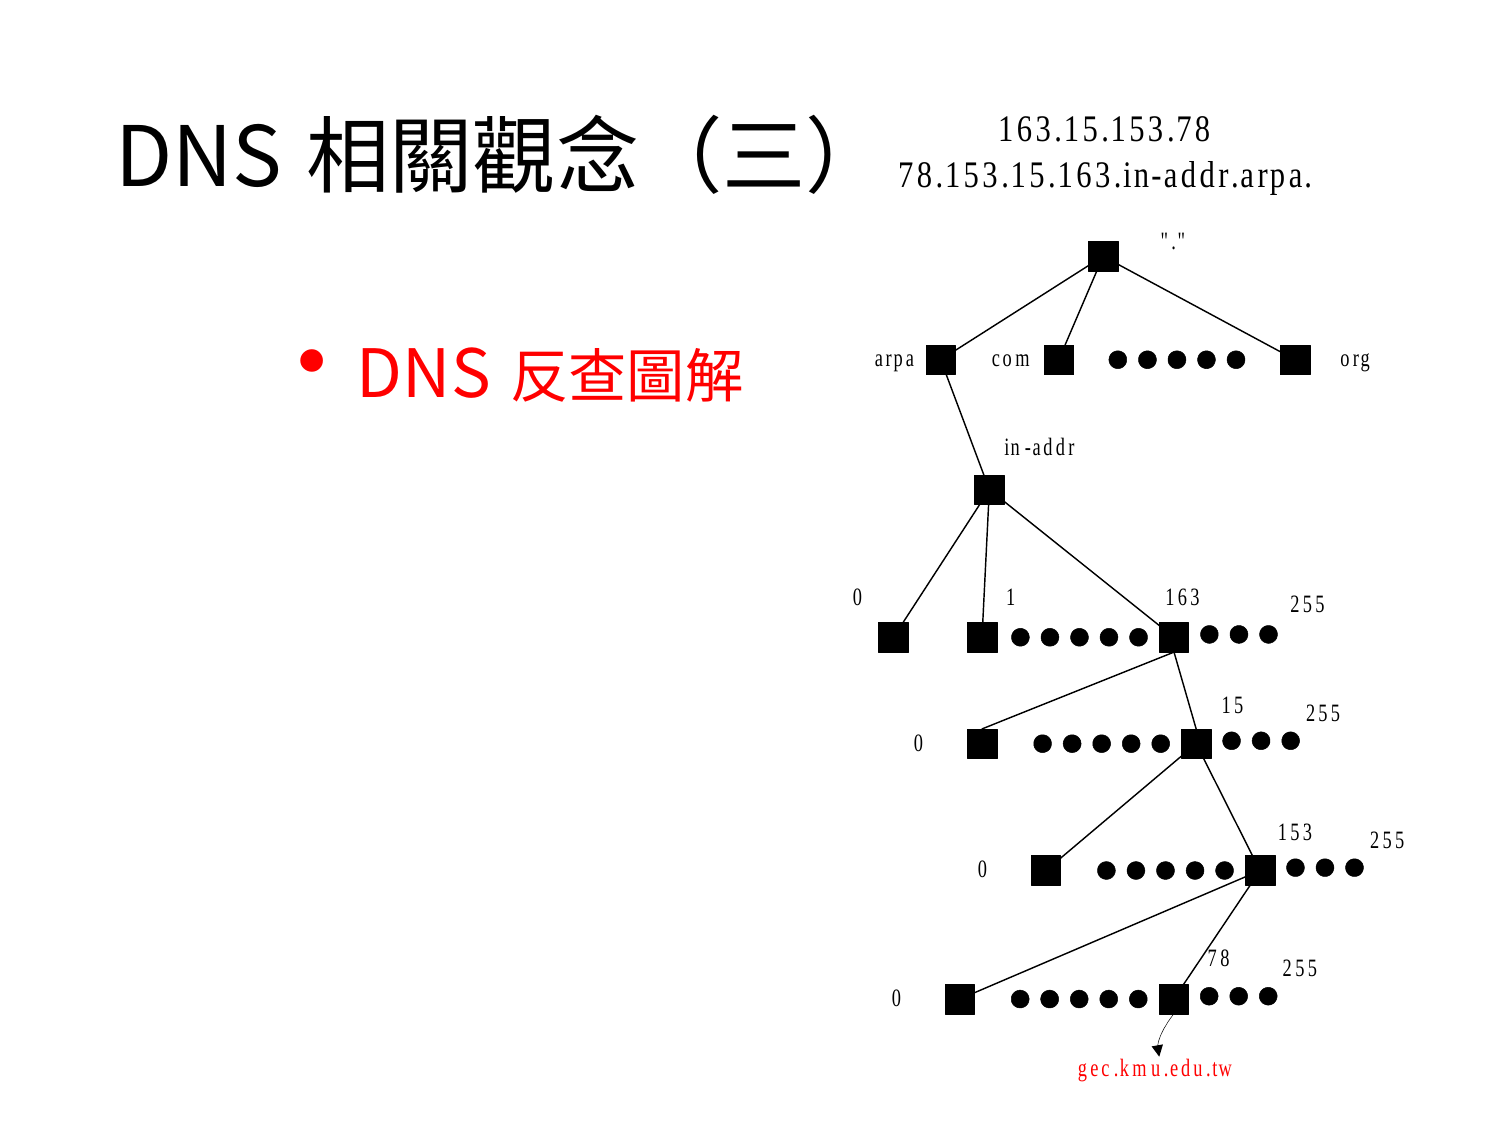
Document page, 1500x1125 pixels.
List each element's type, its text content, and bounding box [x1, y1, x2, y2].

list DNS反查圖解 [285, 306, 784, 998]
title DNS相關觀念（三） [47, 15, 957, 219]
chart [821, 88, 1426, 1096]
